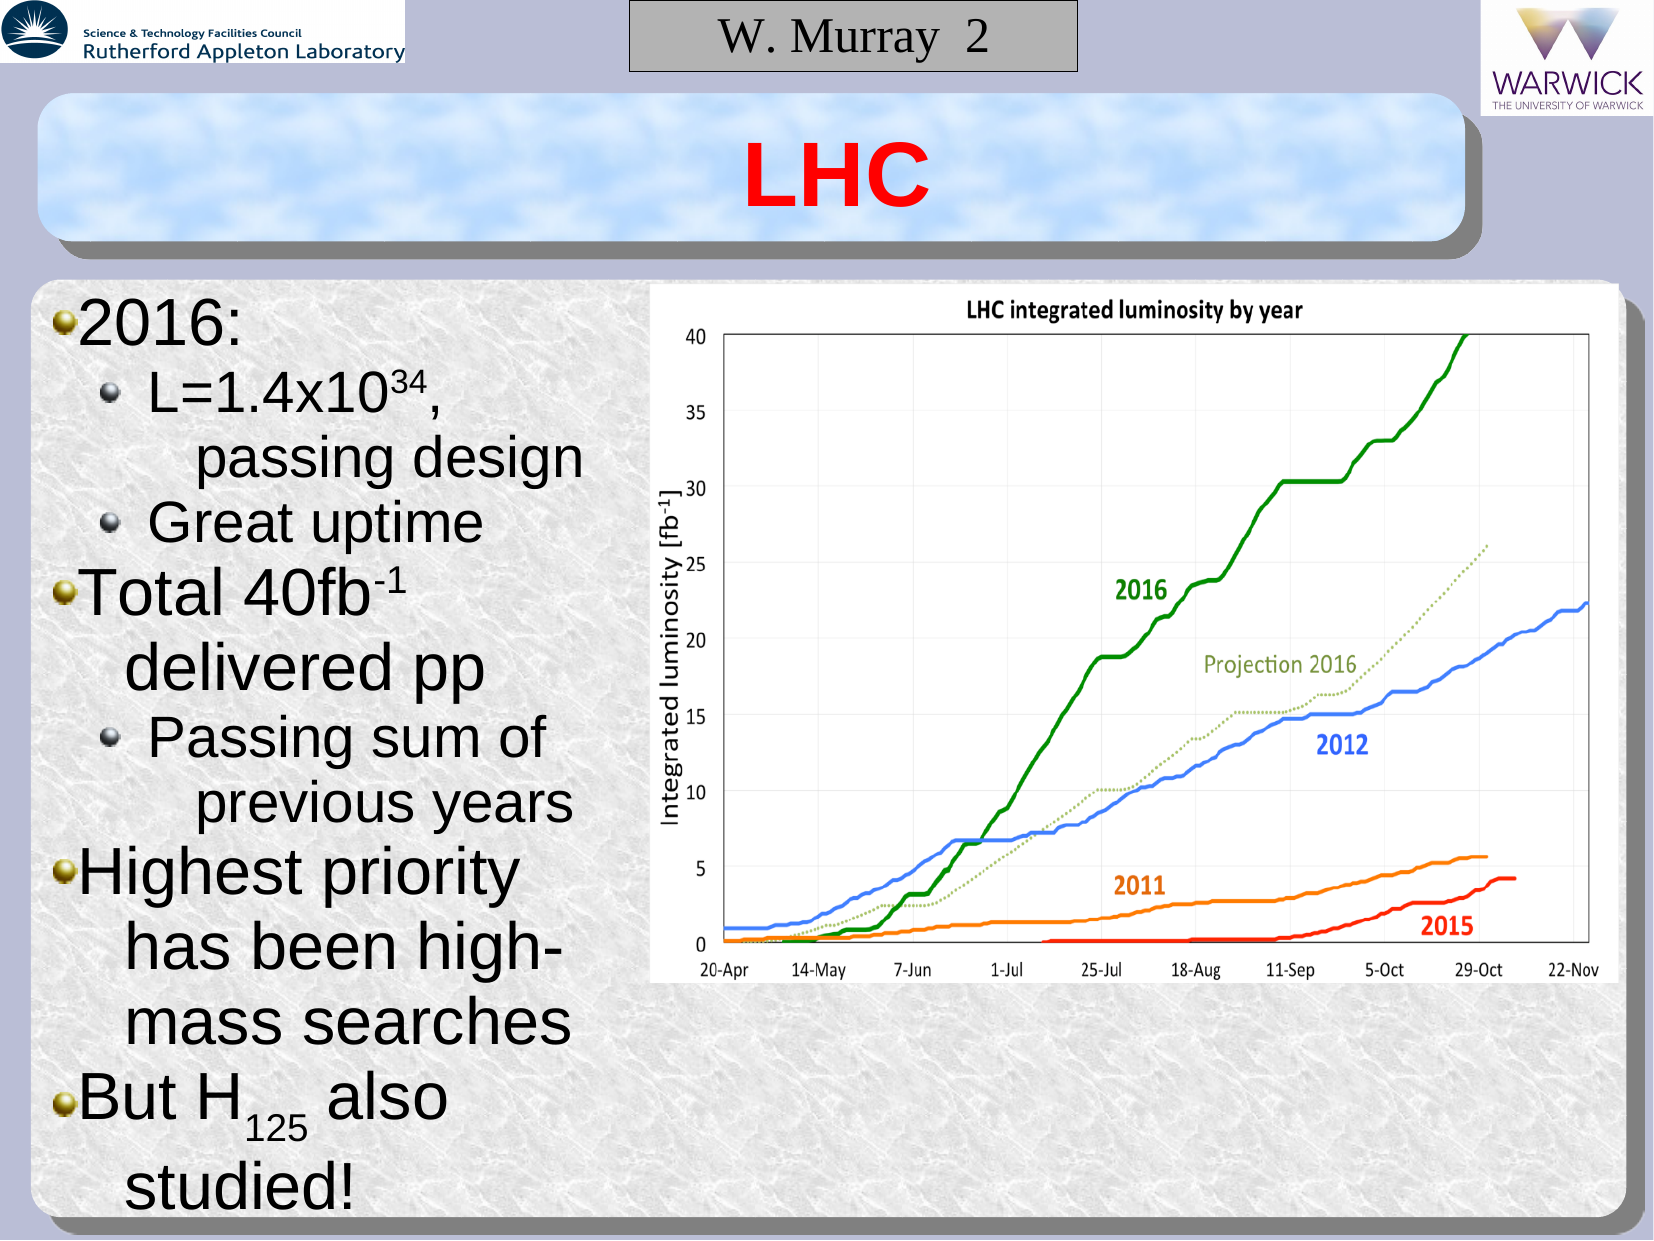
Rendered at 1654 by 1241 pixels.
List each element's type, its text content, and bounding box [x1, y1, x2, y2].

picture [37, 93, 1452, 242]
title LHC [90, 101, 1584, 249]
picture [1480, 0, 1654, 116]
picture [30, 279, 1627, 1218]
list 2016: L=1.4x1034, passing design Great uptime Total 40fb-1 delivered pp Passing sum of previous years Highest priority has been high-mass searches But H125 also studied! [53, 285, 621, 1225]
picture [0, 0, 405, 63]
